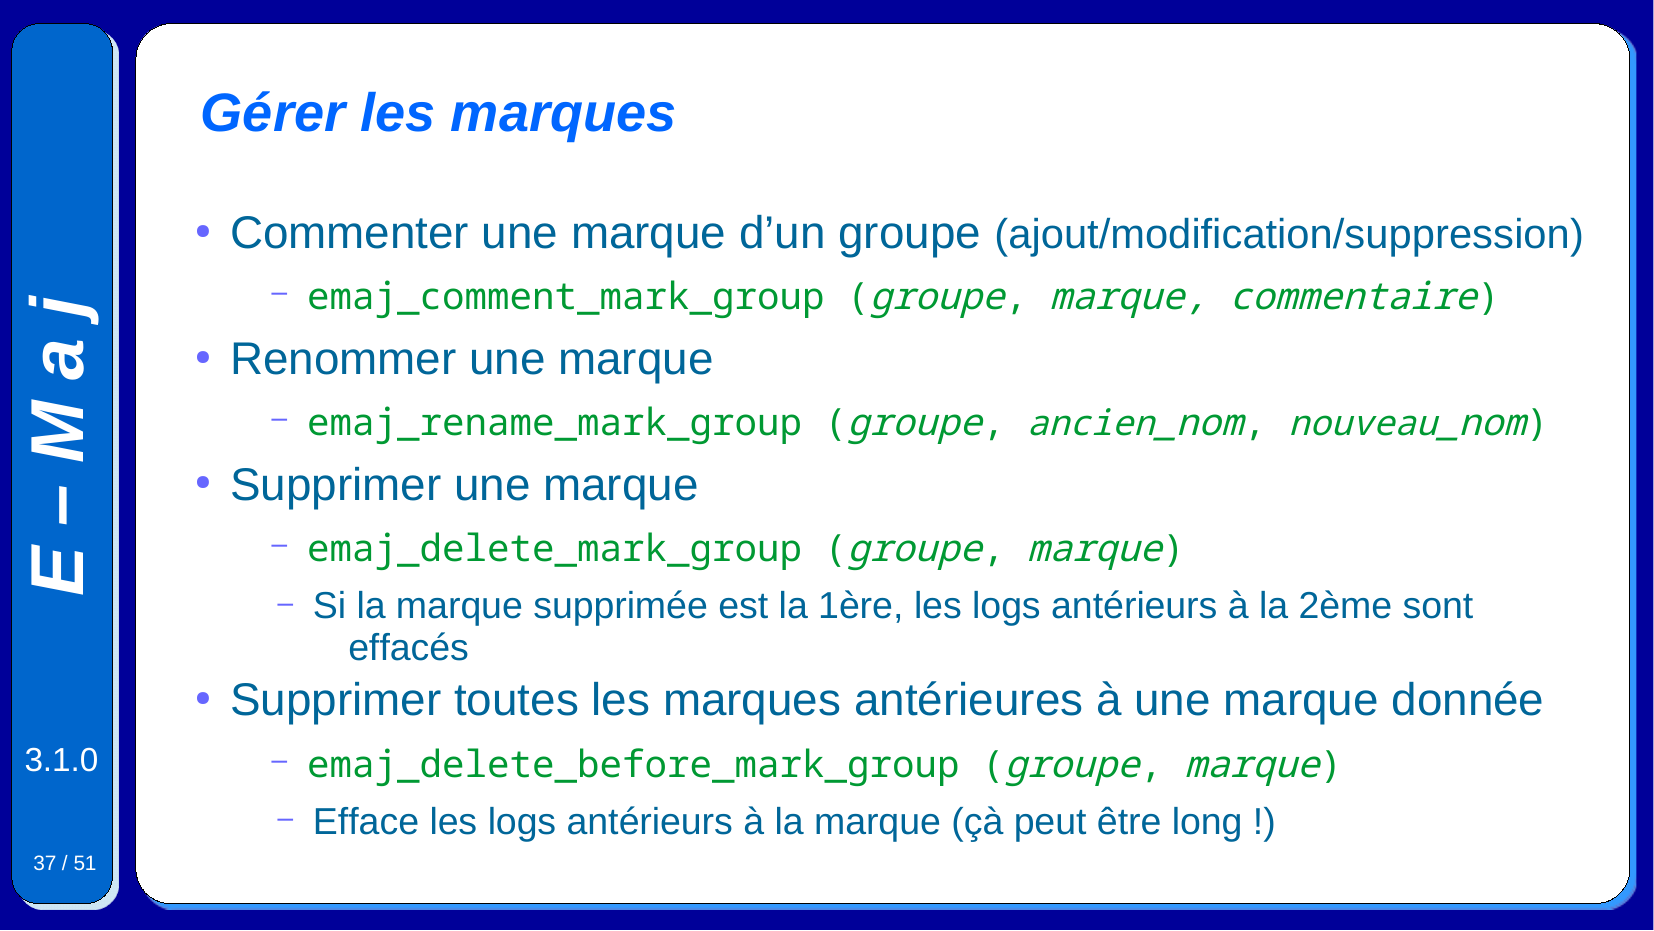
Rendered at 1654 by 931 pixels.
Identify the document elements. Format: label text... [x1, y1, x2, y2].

list Commenter une marque d’un groupe (ajout/modification/suppression) emaj_comment_mark_group (groupe, marque, commentaire) Renommer une marque emaj_rename_mark_group (groupe, ancien_nom, nouveau_nom) Supprimer une marque emaj_delete_mark_group (groupe, marque) Si la marque supprimée est la 1ère, les logs antérieurs à la 2ème sont effacés Supprimer toutes les marques antérieures à une marque donnée emaj_delete_before_mark_group (groupe, marque) Efface les logs antérieurs à la marque (çà peut être long !) [177, 206, 1587, 827]
title Gérer les marques [200, 34, 1575, 191]
